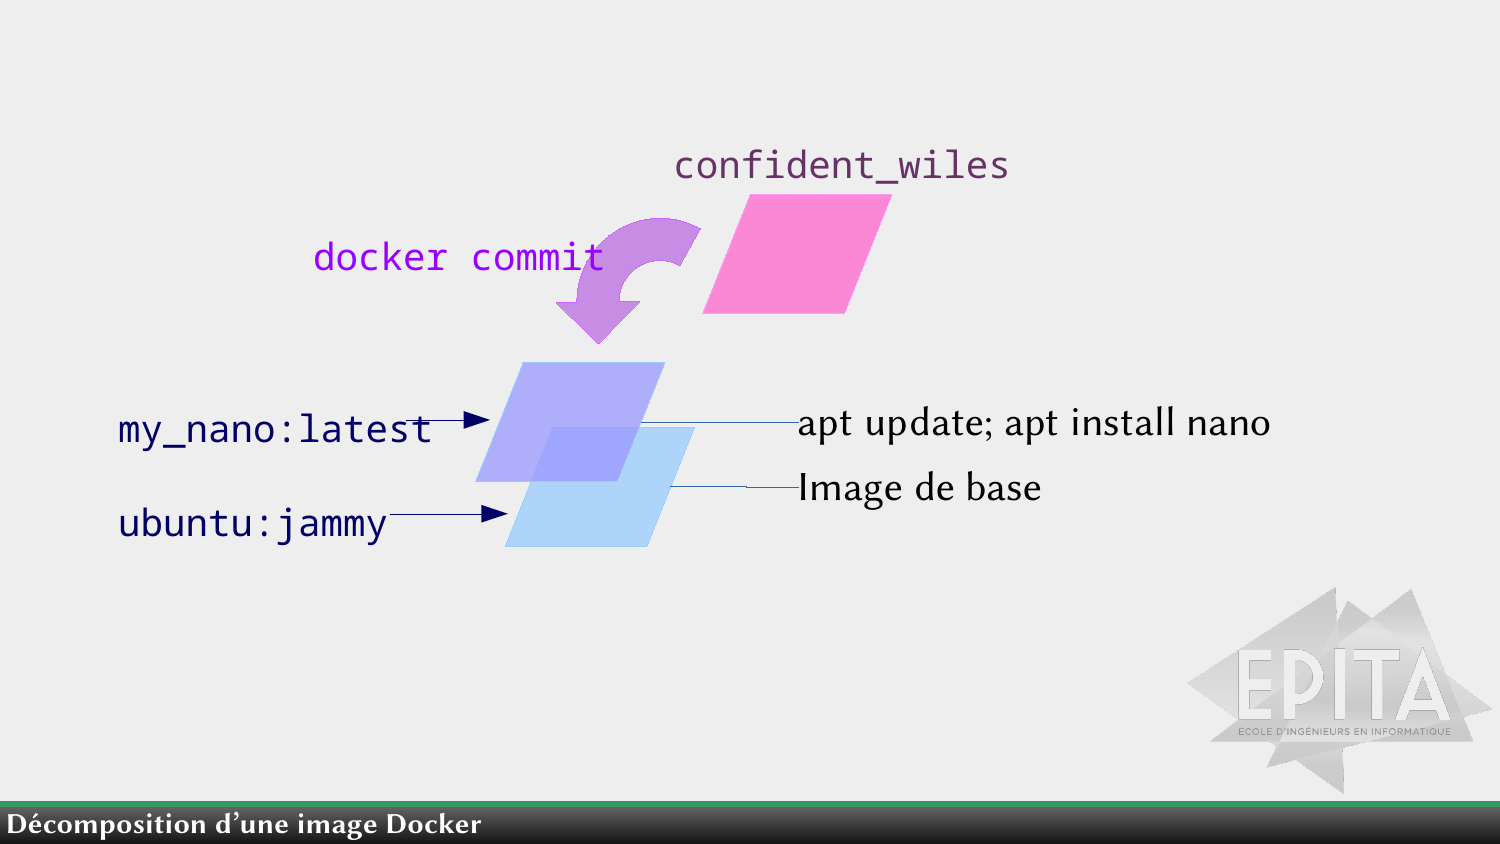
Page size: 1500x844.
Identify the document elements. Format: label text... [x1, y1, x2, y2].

text_box [475, 362, 695, 547]
picture [1187, 587, 1492, 794]
text_box ubuntu:jammy [118, 490, 381, 541]
title Décomposition d’une image Docker [5, 801, 1075, 844]
text_box confident_wiles [673, 132, 966, 184]
text_box [702, 194, 892, 314]
text_box my_nano:latest [118, 396, 399, 447]
text_box docker commit [312, 224, 573, 275]
text_box [556, 218, 701, 344]
text_box Image de base [798, 457, 1082, 517]
text_box apt update; apt install nano [798, 392, 1273, 452]
